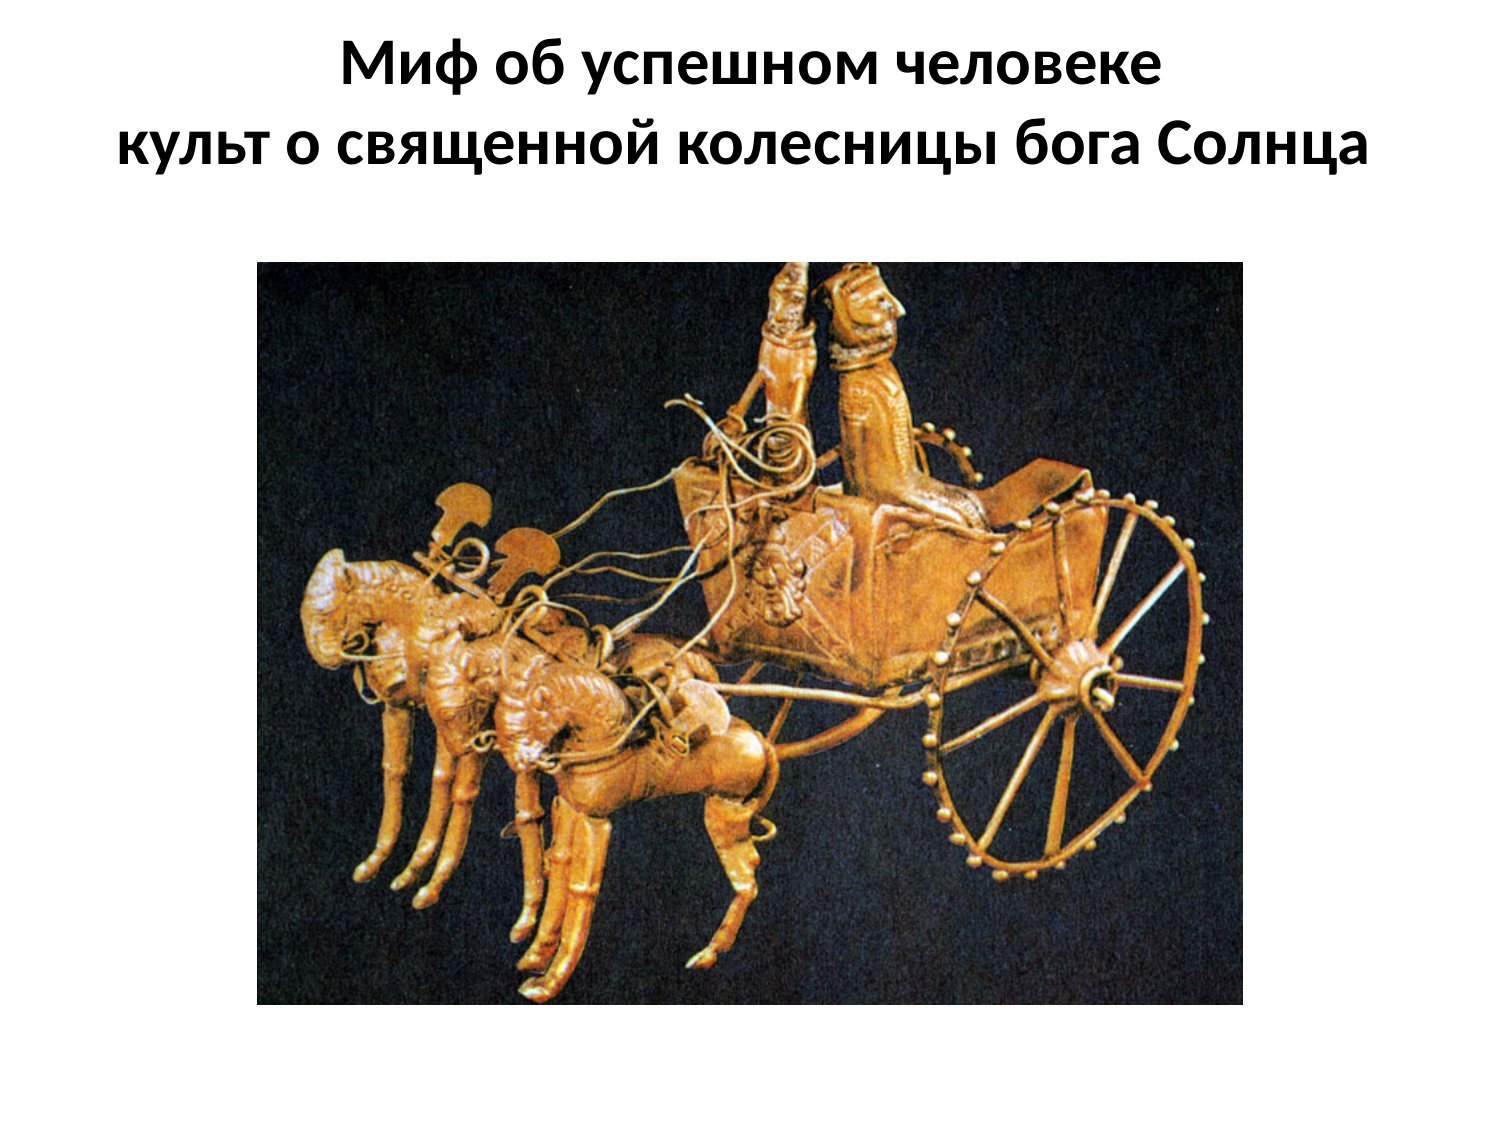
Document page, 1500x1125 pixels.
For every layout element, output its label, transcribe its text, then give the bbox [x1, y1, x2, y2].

title Миф об успешном человеке культ о священной колесницы бога Солнца [76, 4, 1427, 192]
picture [257, 262, 1243, 1005]
